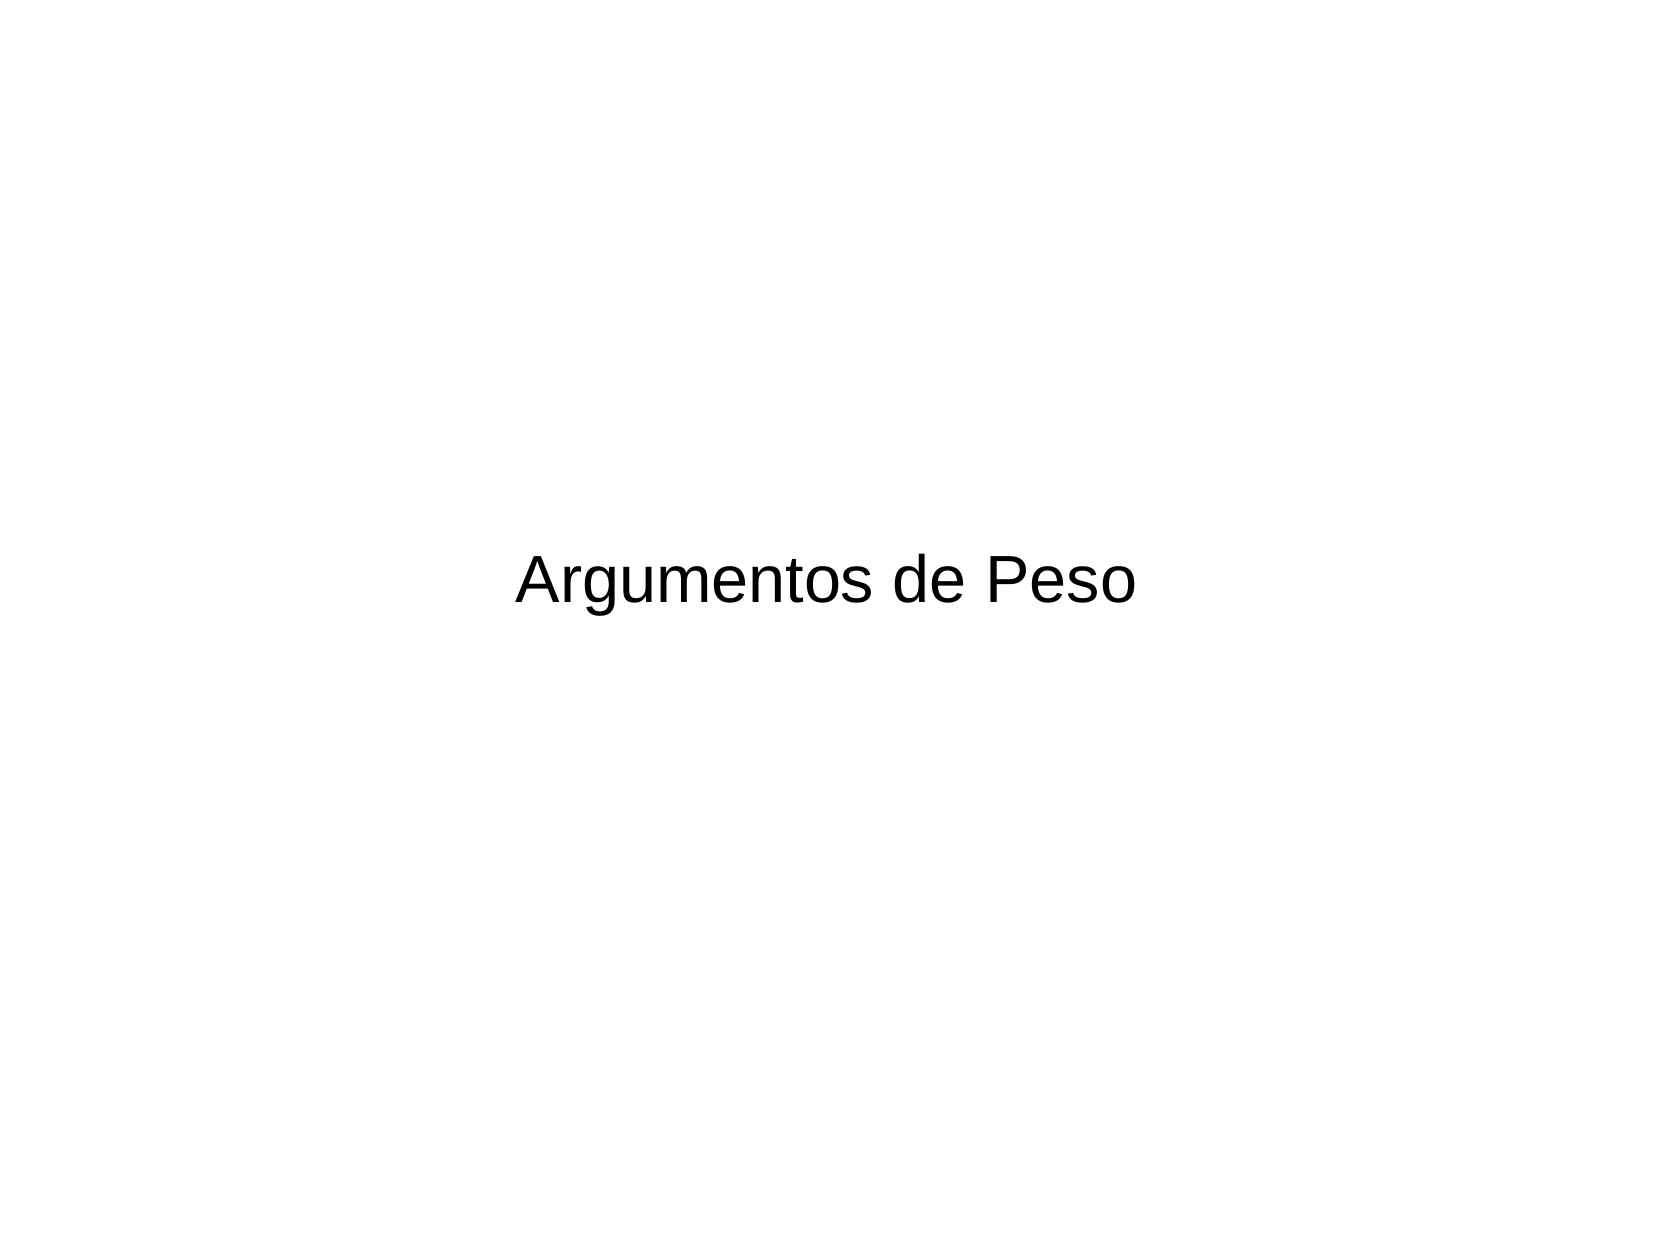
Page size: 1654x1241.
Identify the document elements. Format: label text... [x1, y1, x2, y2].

subtitle Argumentos de Peso [82, 49, 1571, 1109]
